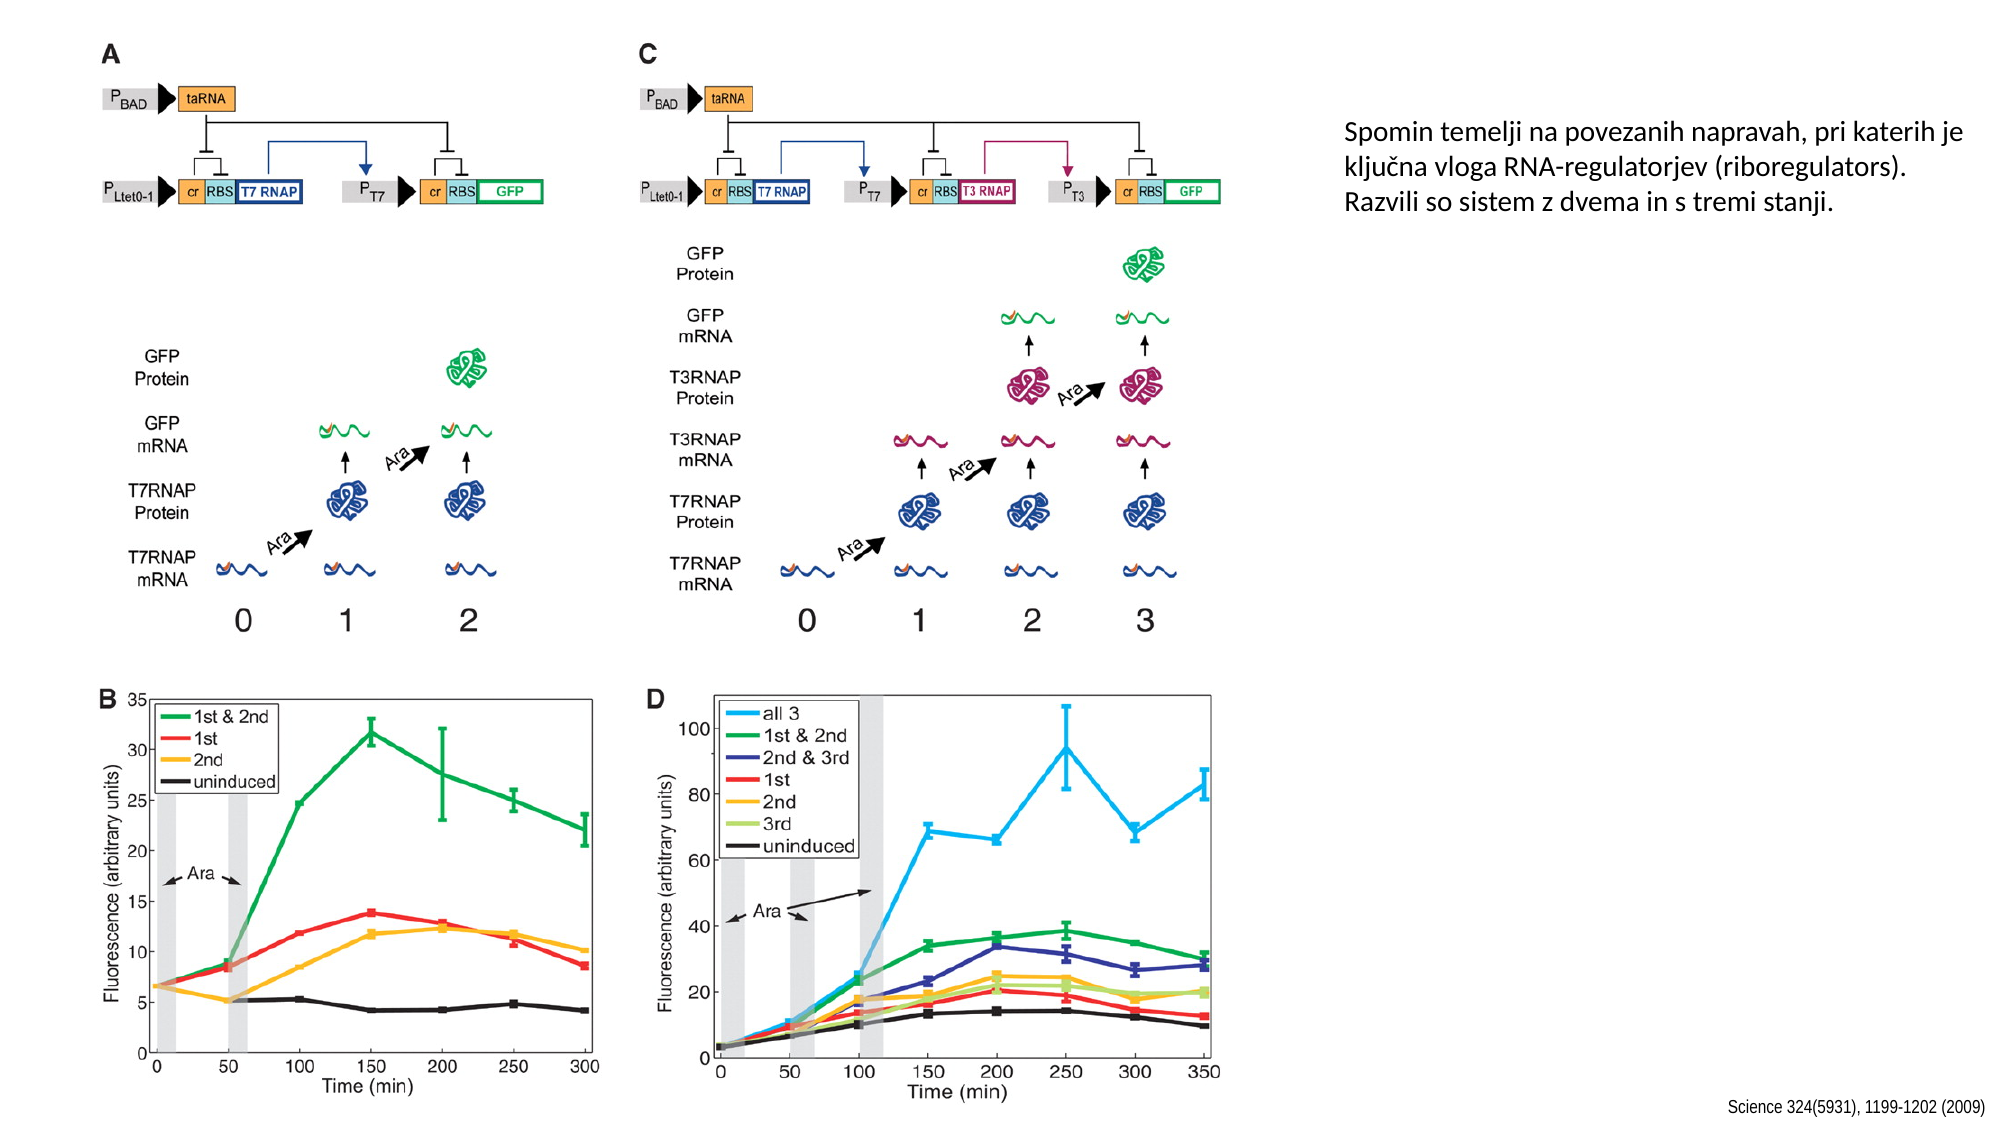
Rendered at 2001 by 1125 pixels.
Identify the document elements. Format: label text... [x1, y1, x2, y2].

text_box Spomin temelji na povezanih napravah, pri katerih je ključna vloga RNA-regulatorjev (riboregulators). Razvili so sistem z dvema in s tremi stanji. [1329, 104, 1986, 225]
picture [75, 39, 1229, 1105]
text_box Science 324(5931), 1199-1202 (2009) [999, 1087, 2000, 1125]
